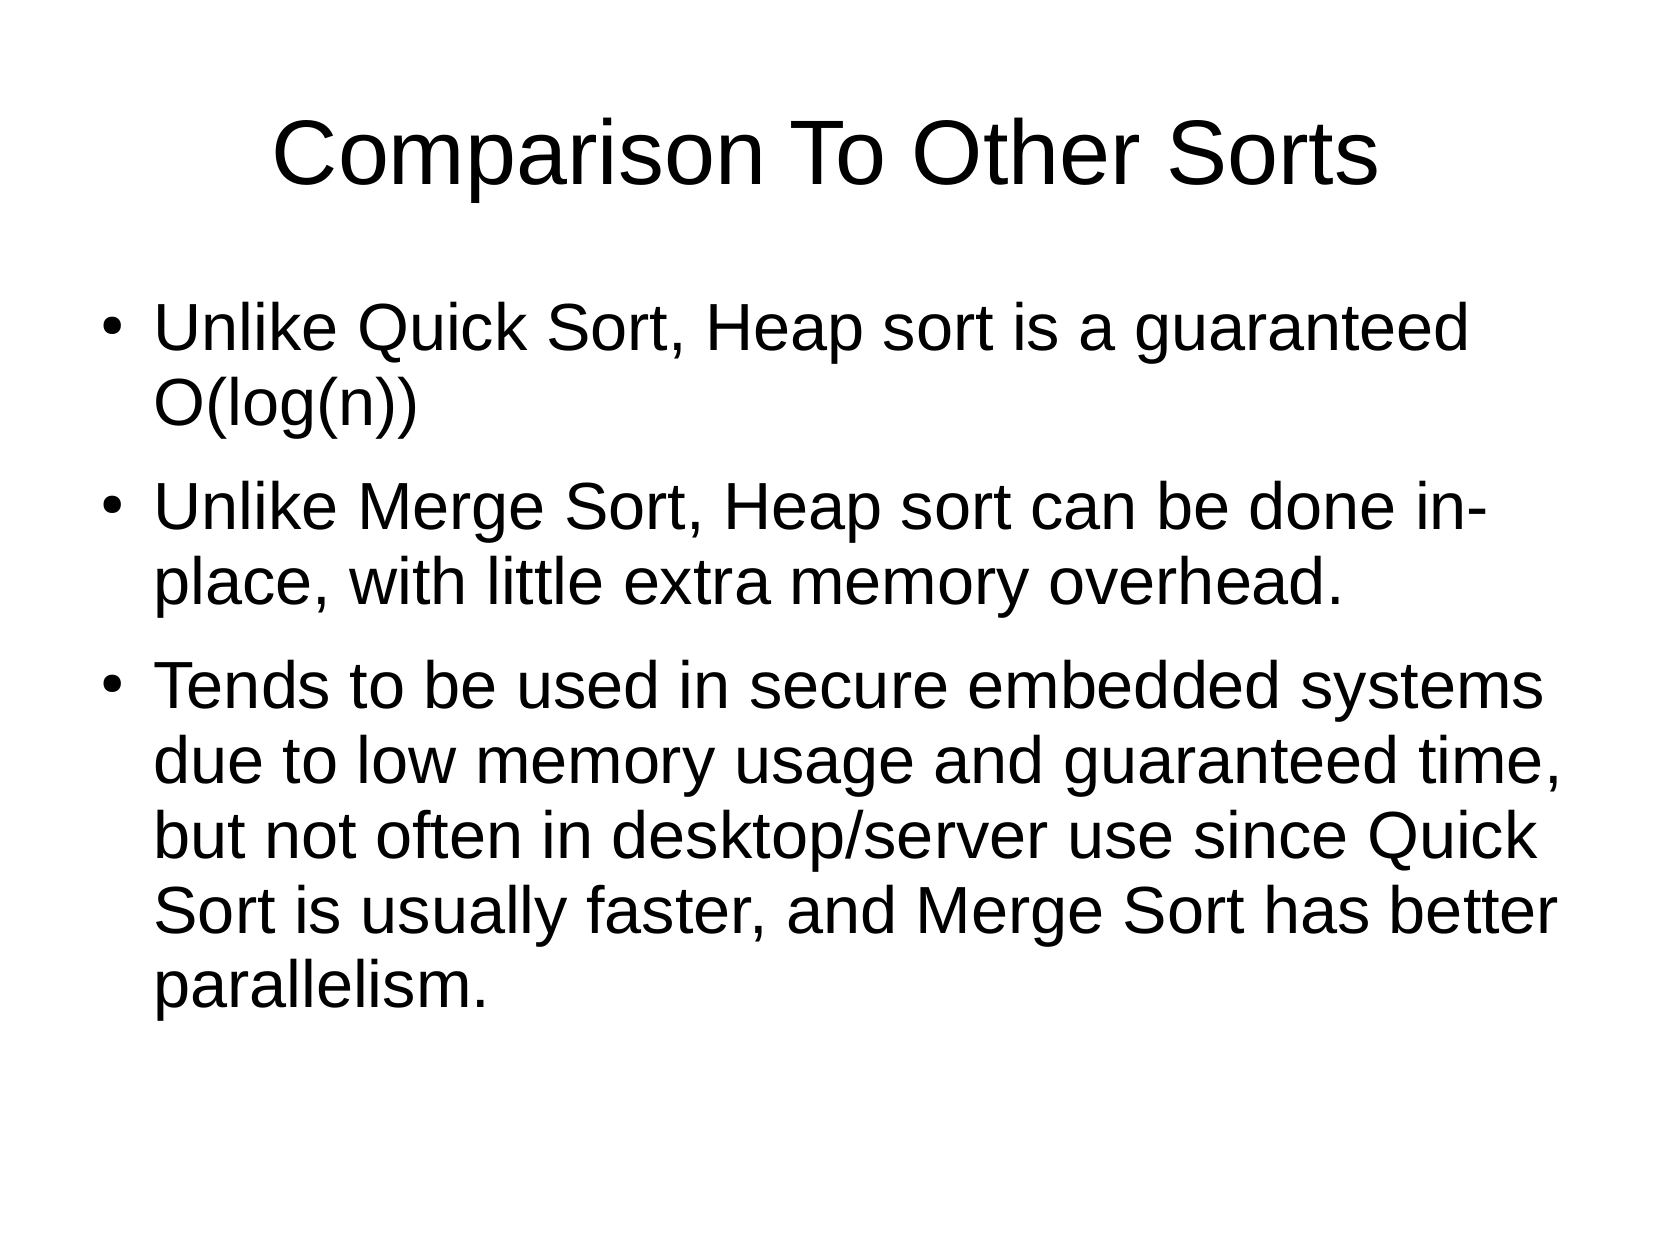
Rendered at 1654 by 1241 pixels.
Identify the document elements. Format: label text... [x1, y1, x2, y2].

title Comparison To Other Sorts [82, 56, 1571, 250]
list Unlike Quick Sort, Heap sort is a guaranteed O(log(n)) Unlike Merge Sort, Heap sort can be done in-place, with little extra memory overhead. Tends to be used in secure embedded systems due to low memory usage and guaranteed time, but not often in desktop/server use since Quick Sort is usually faster, and Merge Sort has better parallelism. [82, 290, 1571, 1094]
